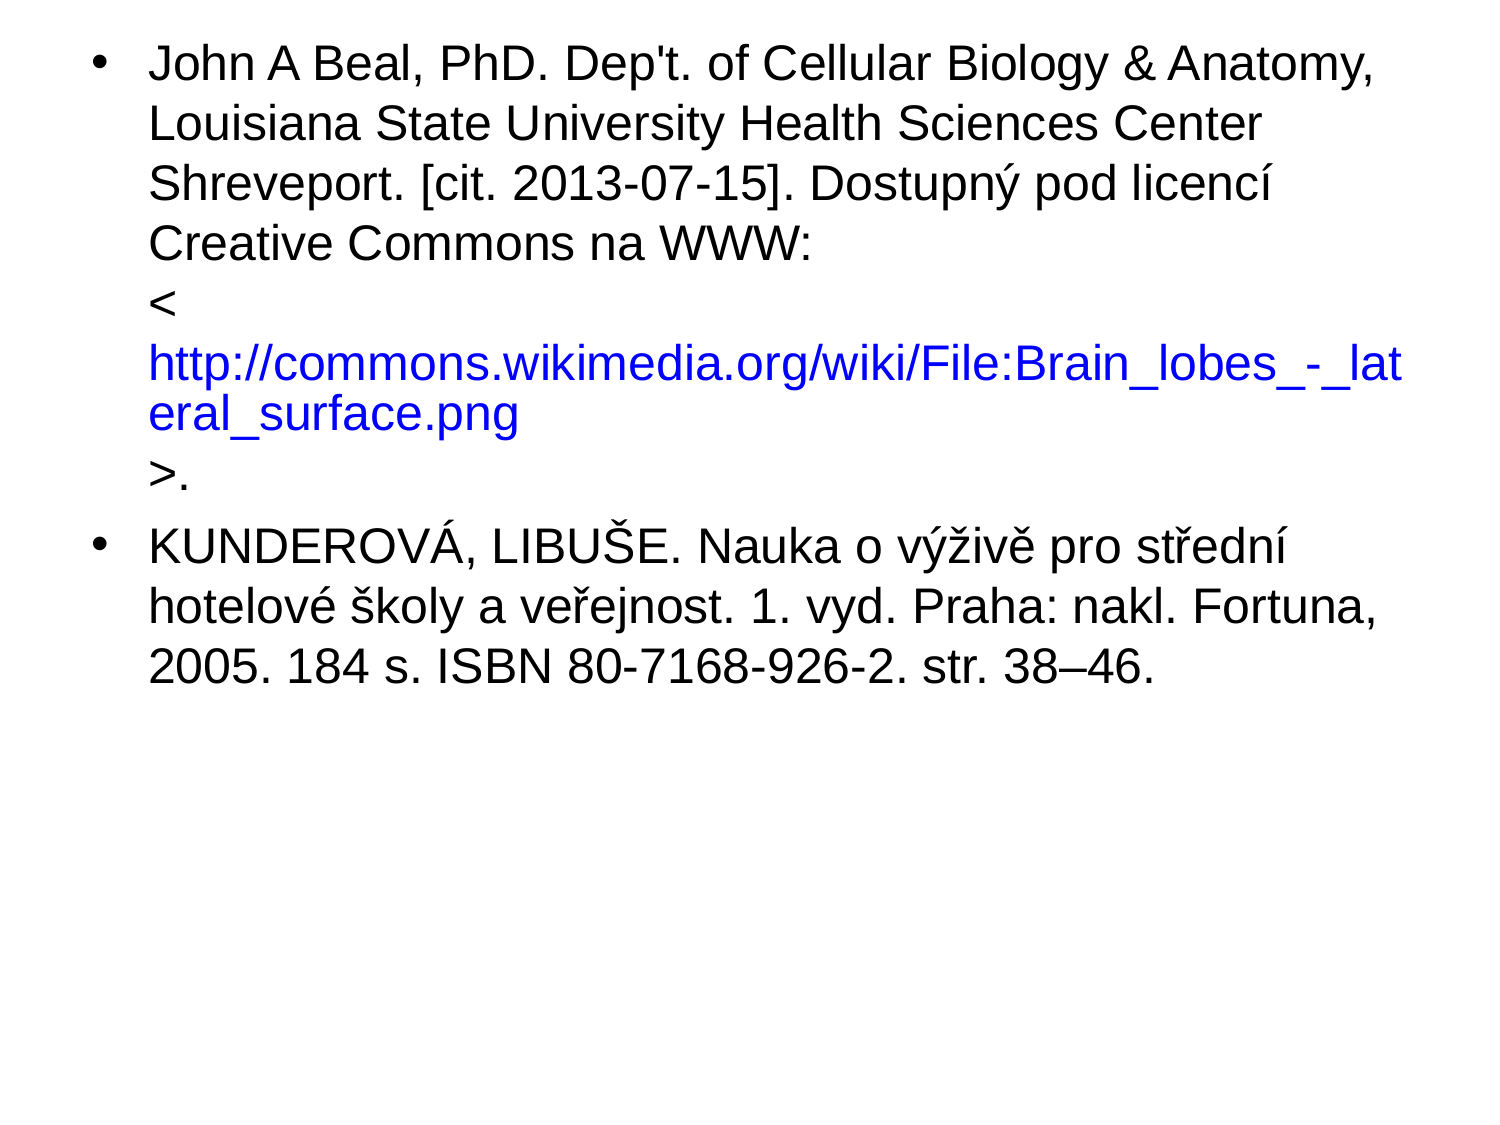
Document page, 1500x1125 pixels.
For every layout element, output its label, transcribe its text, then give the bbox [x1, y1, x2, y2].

list John A Beal, PhD. Dep't. of Cellular Biology & Anatomy, Louisiana State University Health Sciences Center Shreveport. [cit. 2013-07-15]. Dostupný pod licencí Creative Commons na WWW: <http://commons.wikimedia.org/wiki/File:Brain_lobes_-_lateral_surface.png>. KUNDEROVÁ, LIBUŠE. Nauka o výživě pro střední hotelové školy a veřejnost. 1. vyd. Praha: nakl. Fortuna, 2005. 184 s. ISBN 80-7168-926-2. str. 38–46. [76, 23, 1427, 1010]
